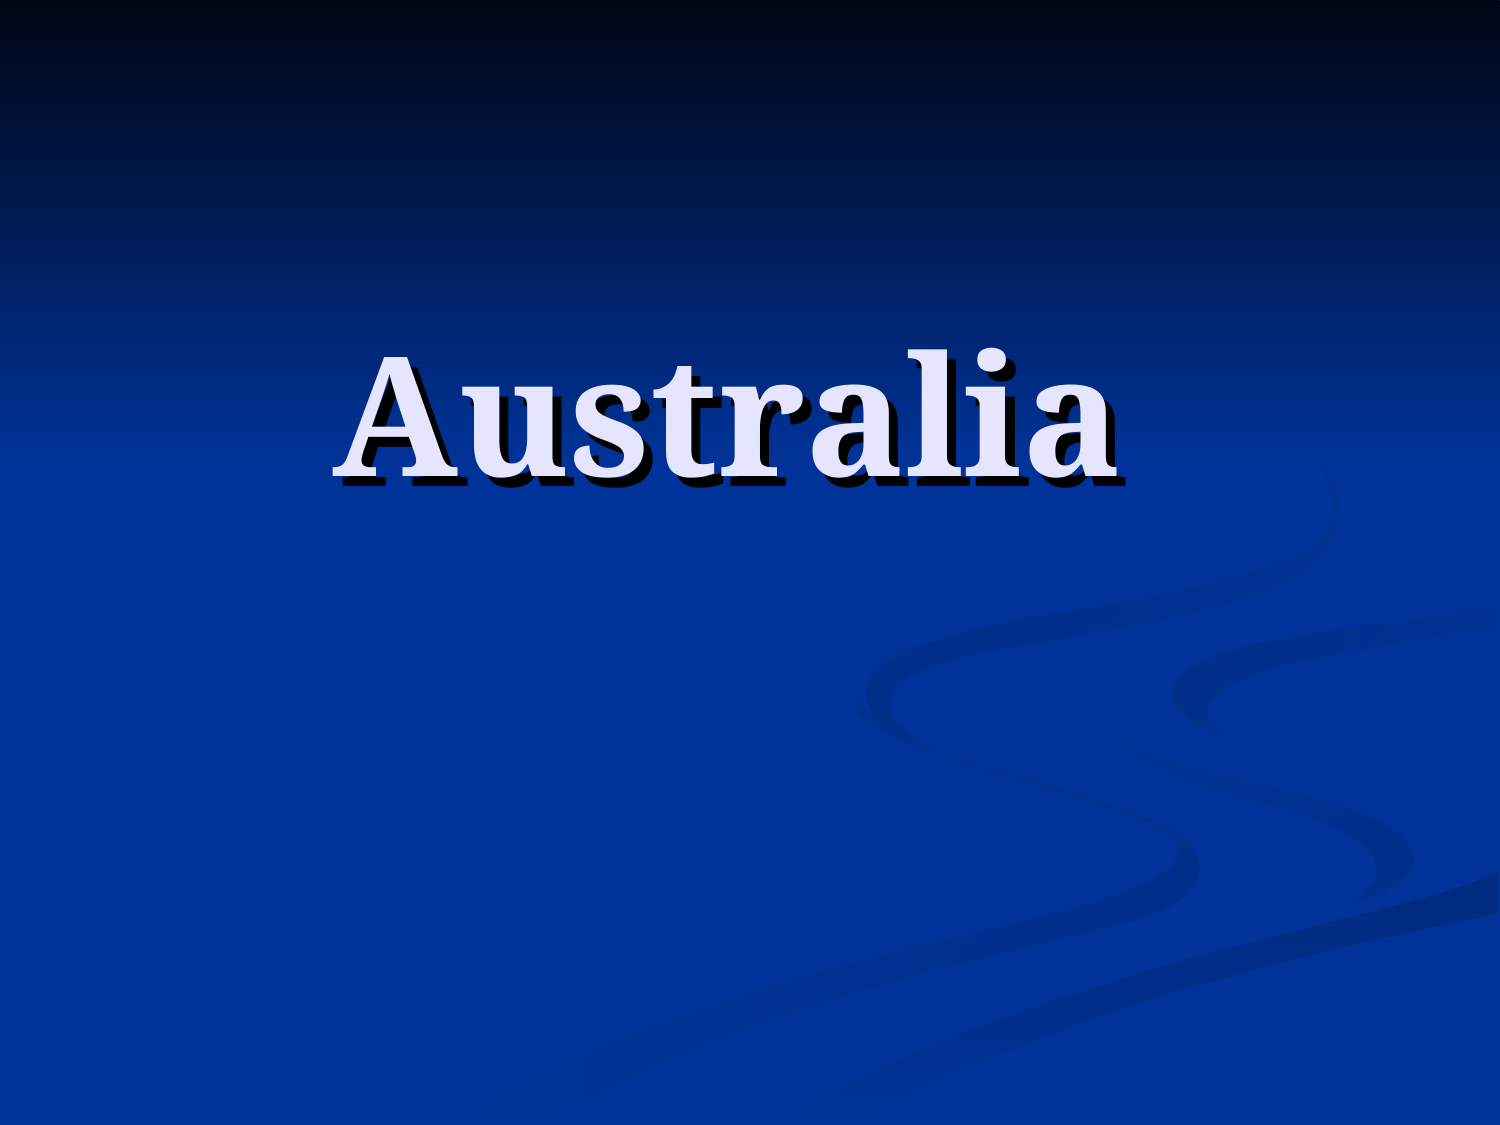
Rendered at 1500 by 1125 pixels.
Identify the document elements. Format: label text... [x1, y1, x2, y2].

title Australia [53, 302, 1404, 491]
